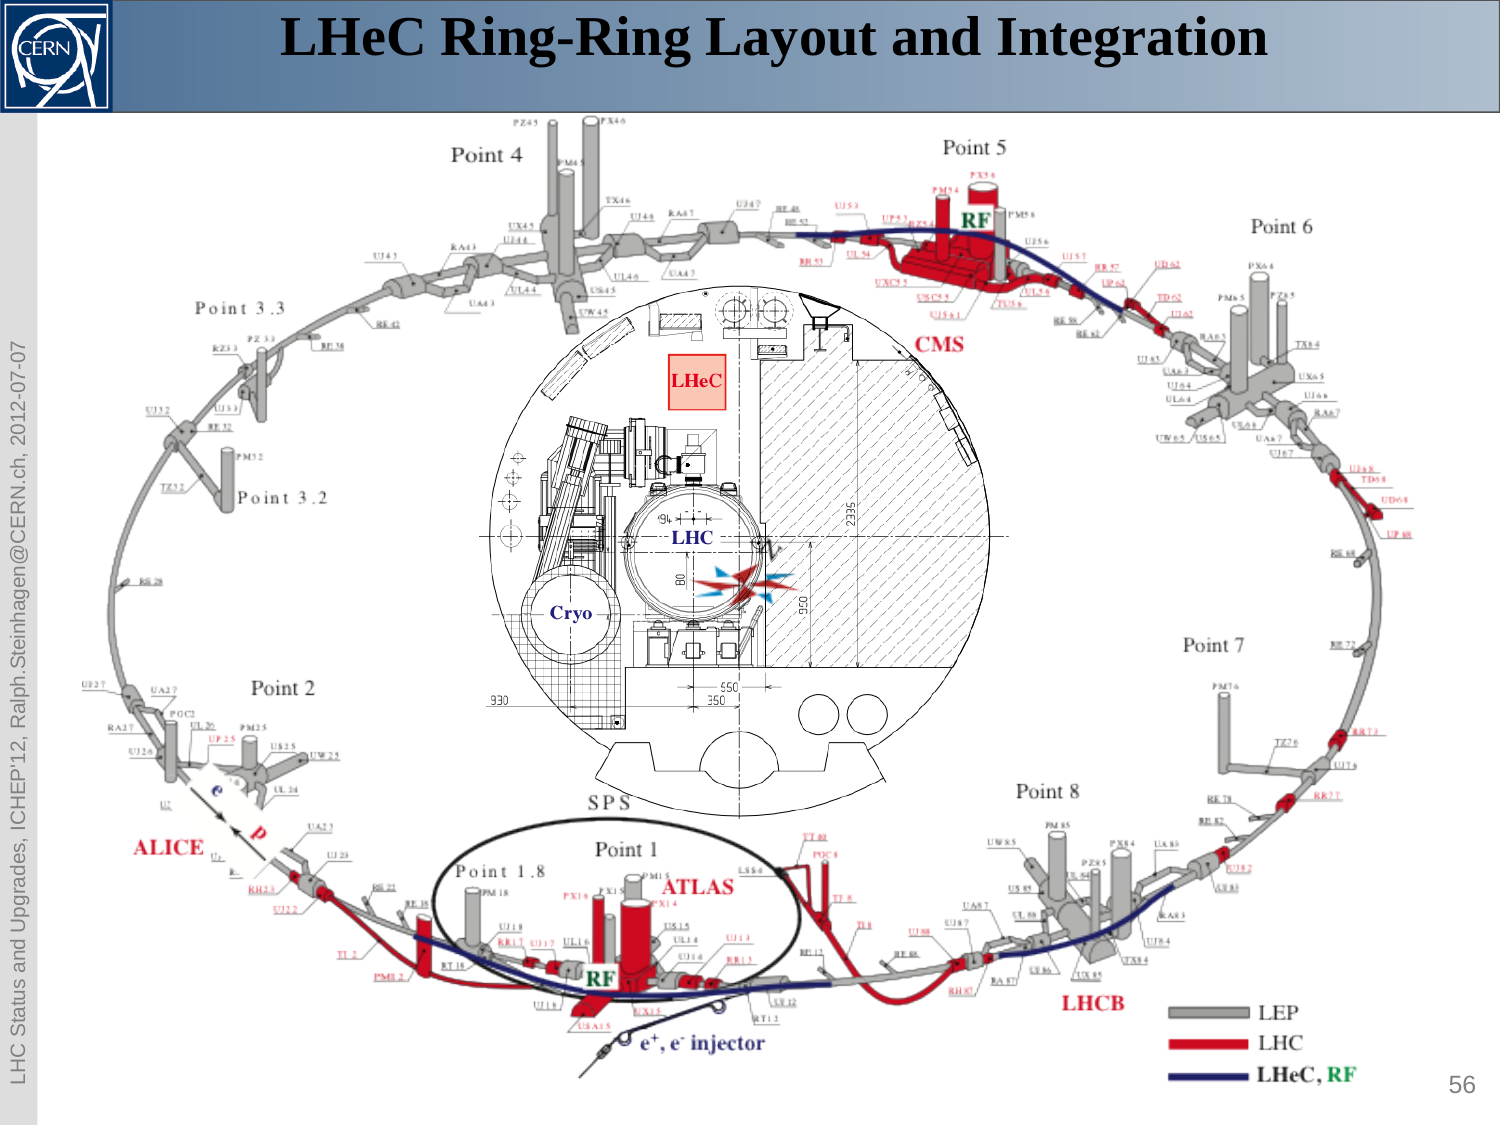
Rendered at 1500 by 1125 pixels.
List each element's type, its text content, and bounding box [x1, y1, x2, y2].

picture [0, 0, 1414, 1090]
text_box LHeC Ring-Ring Layout and Integration [280, 0, 1269, 67]
